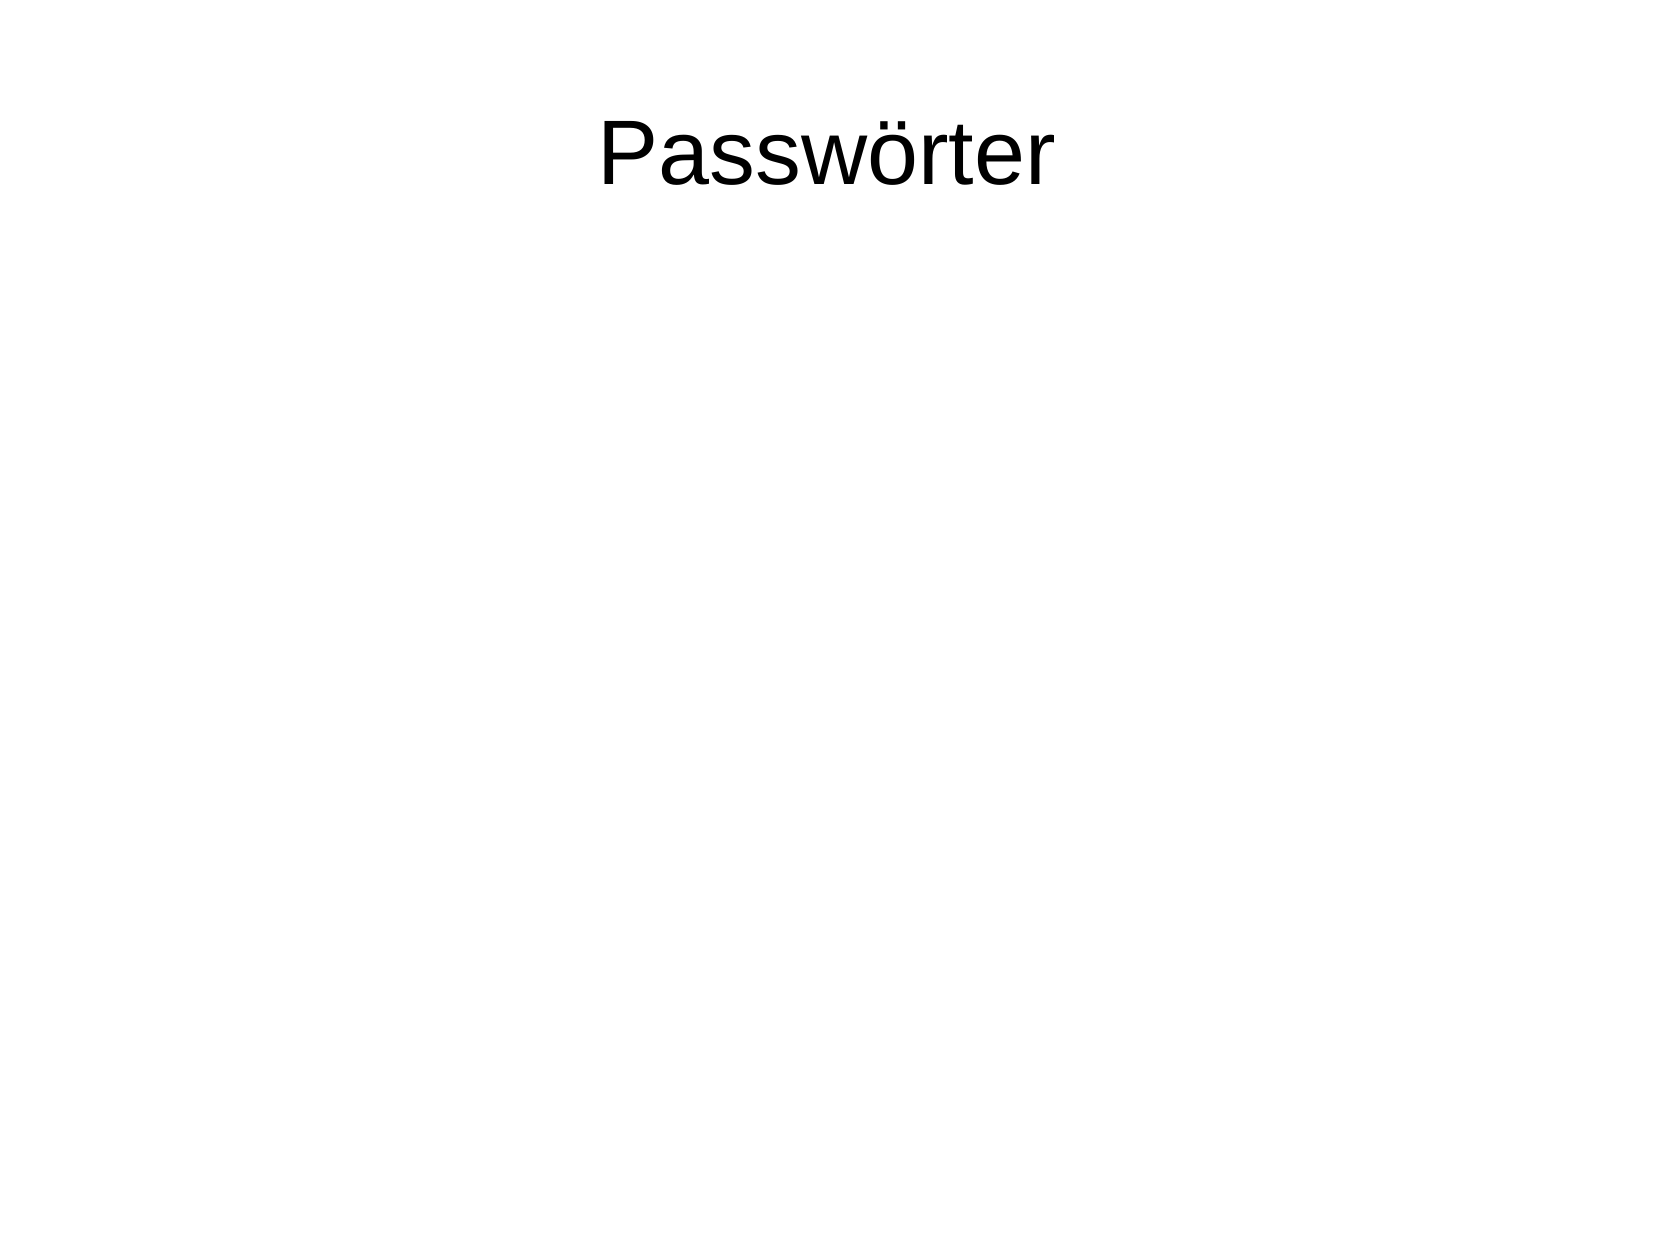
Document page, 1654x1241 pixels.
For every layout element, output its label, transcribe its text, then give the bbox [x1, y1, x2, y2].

title Passwörter [82, 49, 1571, 257]
